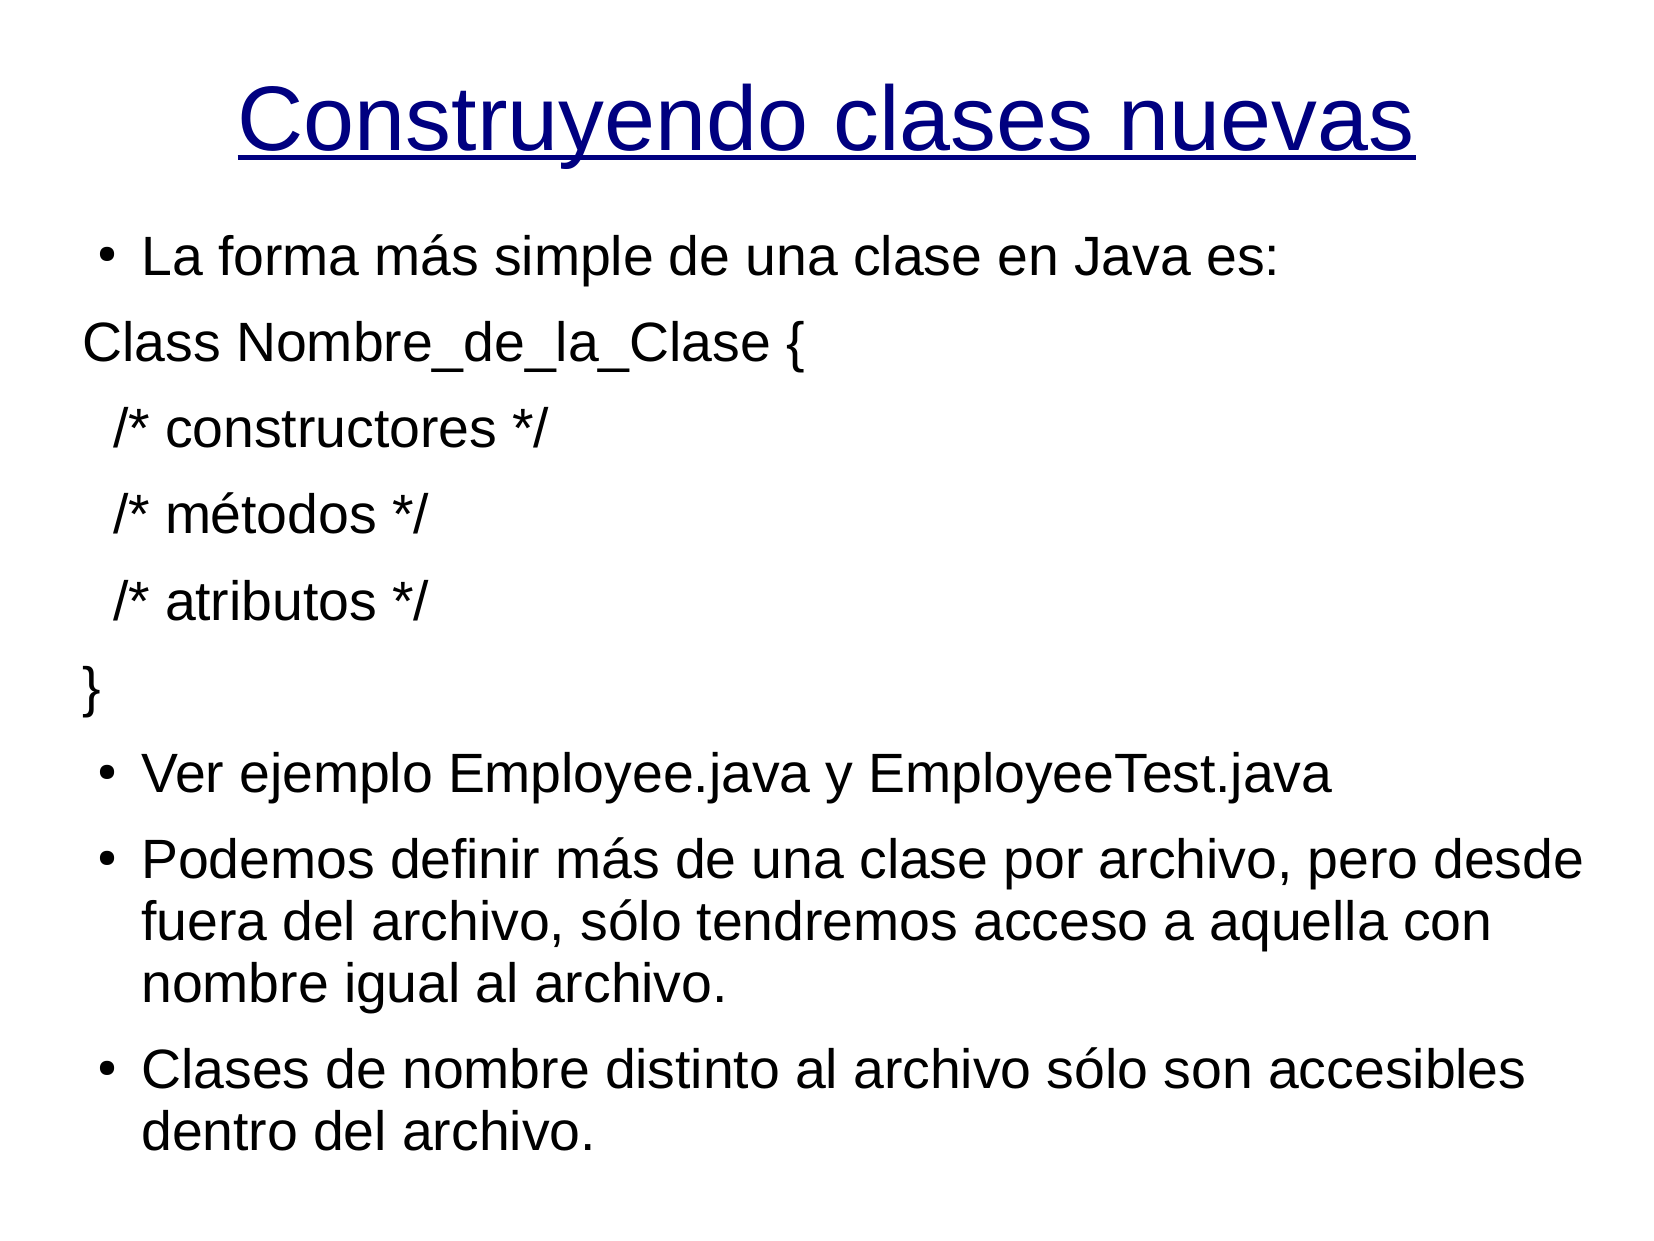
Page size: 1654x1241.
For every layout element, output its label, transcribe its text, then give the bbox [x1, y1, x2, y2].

list La forma más simple de una clase en Java es: Class Nombre_de_la_Clase { /* constructores */ /* métodos */ /* atributos */ } Ver ejemplo Employee.java y EmployeeTest.java Podemos definir más de una clase por archivo, pero desde fuera del archivo, sólo tendremos acceso a aquella con nombre igual al archivo. Clases de nombre distinto al archivo sólo son accesibles dentro del archivo. [82, 225, 1613, 1163]
title Construyendo clases nuevas [82, 49, 1571, 188]
